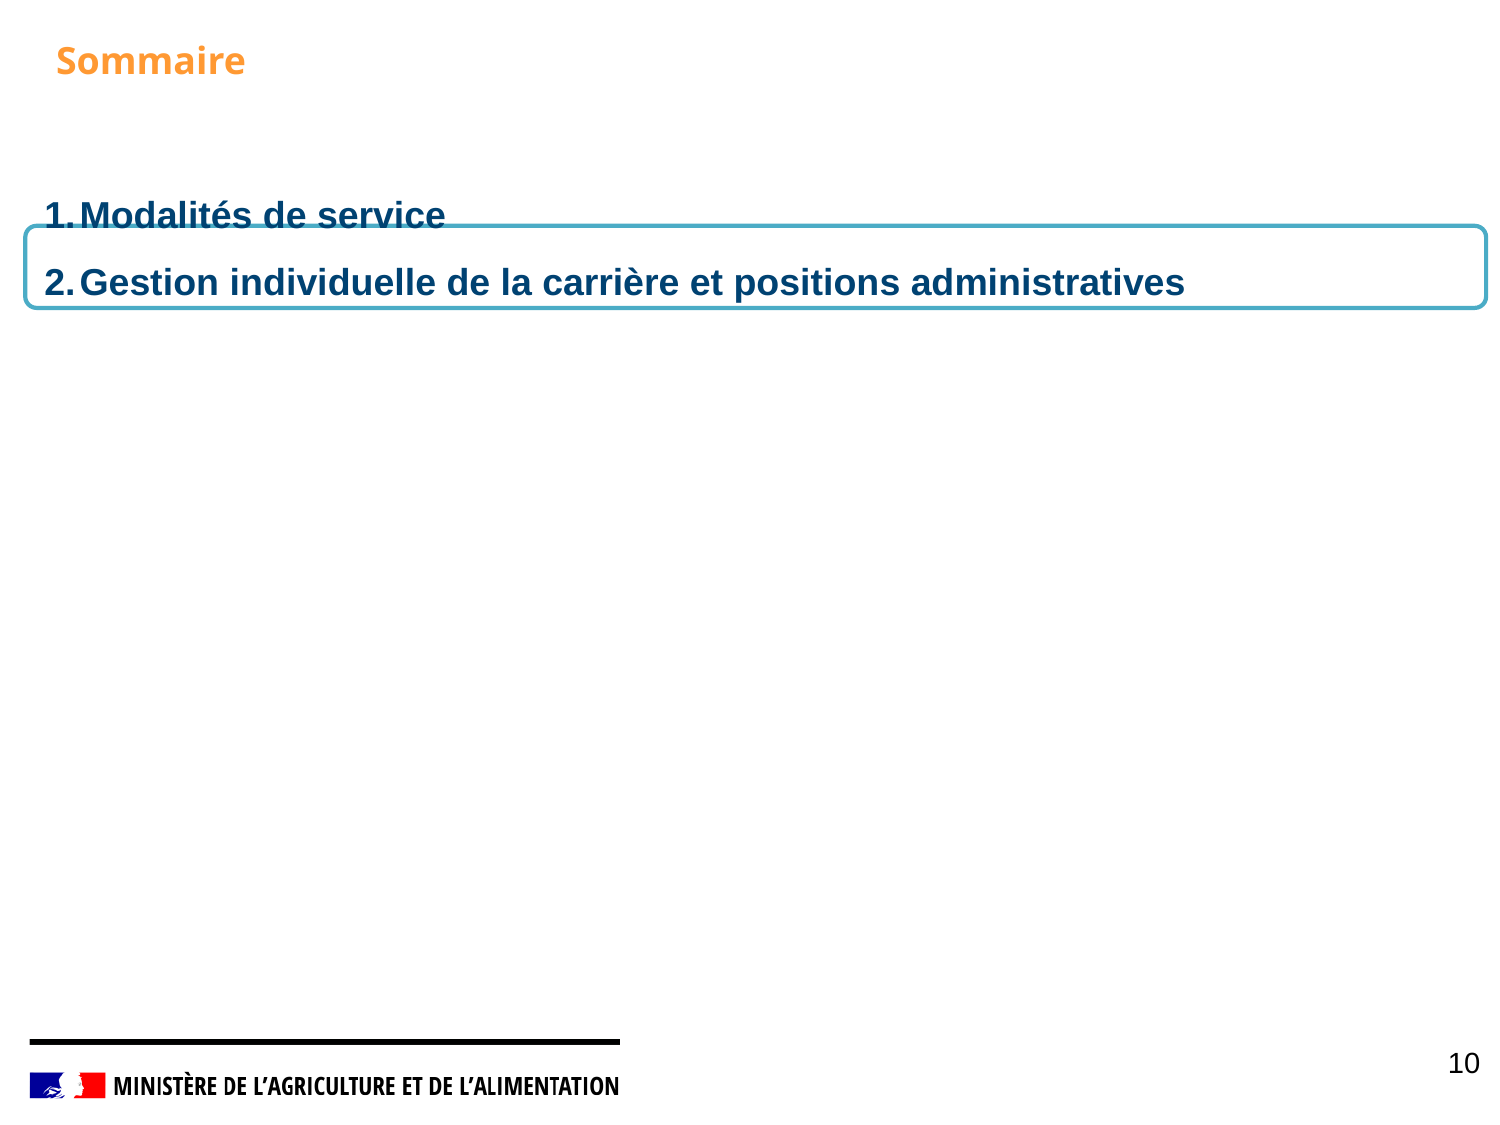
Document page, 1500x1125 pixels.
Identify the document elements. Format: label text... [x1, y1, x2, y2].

text_box Sommaire [41, 29, 1458, 136]
picture [29, 1039, 620, 1099]
text_box Modalités de service Gestion individuelle de la carrière et positions administratives [29, 160, 1305, 432]
